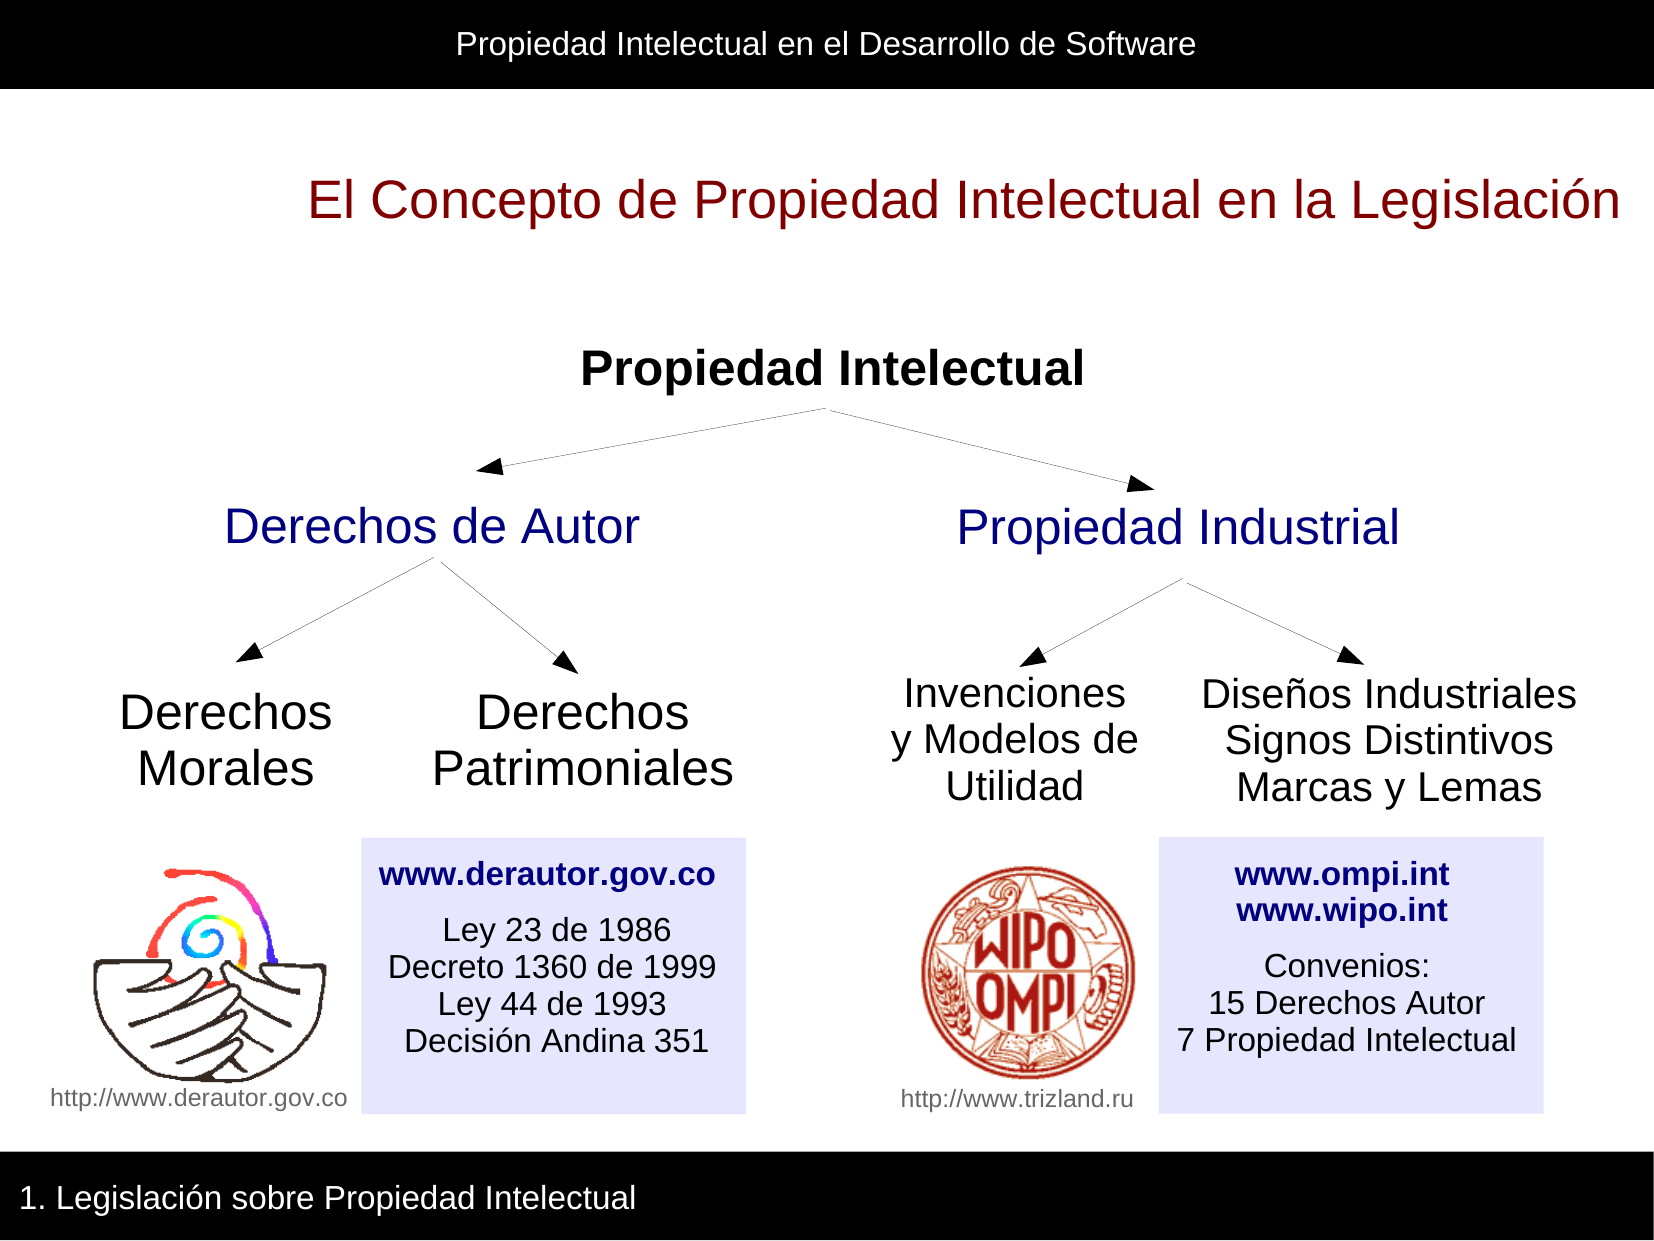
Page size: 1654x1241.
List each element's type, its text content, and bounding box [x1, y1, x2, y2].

text_box Propiedad Intelectual [580, 340, 1087, 397]
text_box http://www.derautor.gov.co [50, 1084, 363, 1113]
text_box Derechos Patrimoniales [431, 684, 735, 797]
text_box Derechos Morales [118, 684, 333, 797]
text_box Invenciones y Modelos de Utilidad [890, 669, 1140, 810]
title El Concepto de Propiedad Intelectual en la Legislación [147, 147, 1625, 252]
text_box www.derautor.gov.co Ley 23 de 1986 Decreto 1360 de 1999 Ley 44 de 1993 Decisión Andina 351 [361, 837, 746, 1115]
text_box Diseños Industriales Signos Distintivos Marcas y Lemas [1201, 670, 1578, 811]
text_box www.ompi.int www.wipo.int Convenios: 15 Derechos Autor 7 Propiedad Intelectual [1158, 837, 1544, 1114]
picture [82, 855, 339, 1084]
text_box 1. Legislación sobre Propiedad Intelectual [18, 1180, 795, 1218]
picture [895, 840, 1158, 1107]
text_box Propiedad Industrial [956, 499, 1401, 556]
text_box http://www.trizland.ru [900, 1084, 1131, 1120]
text_box Derechos de Autor [223, 498, 672, 556]
